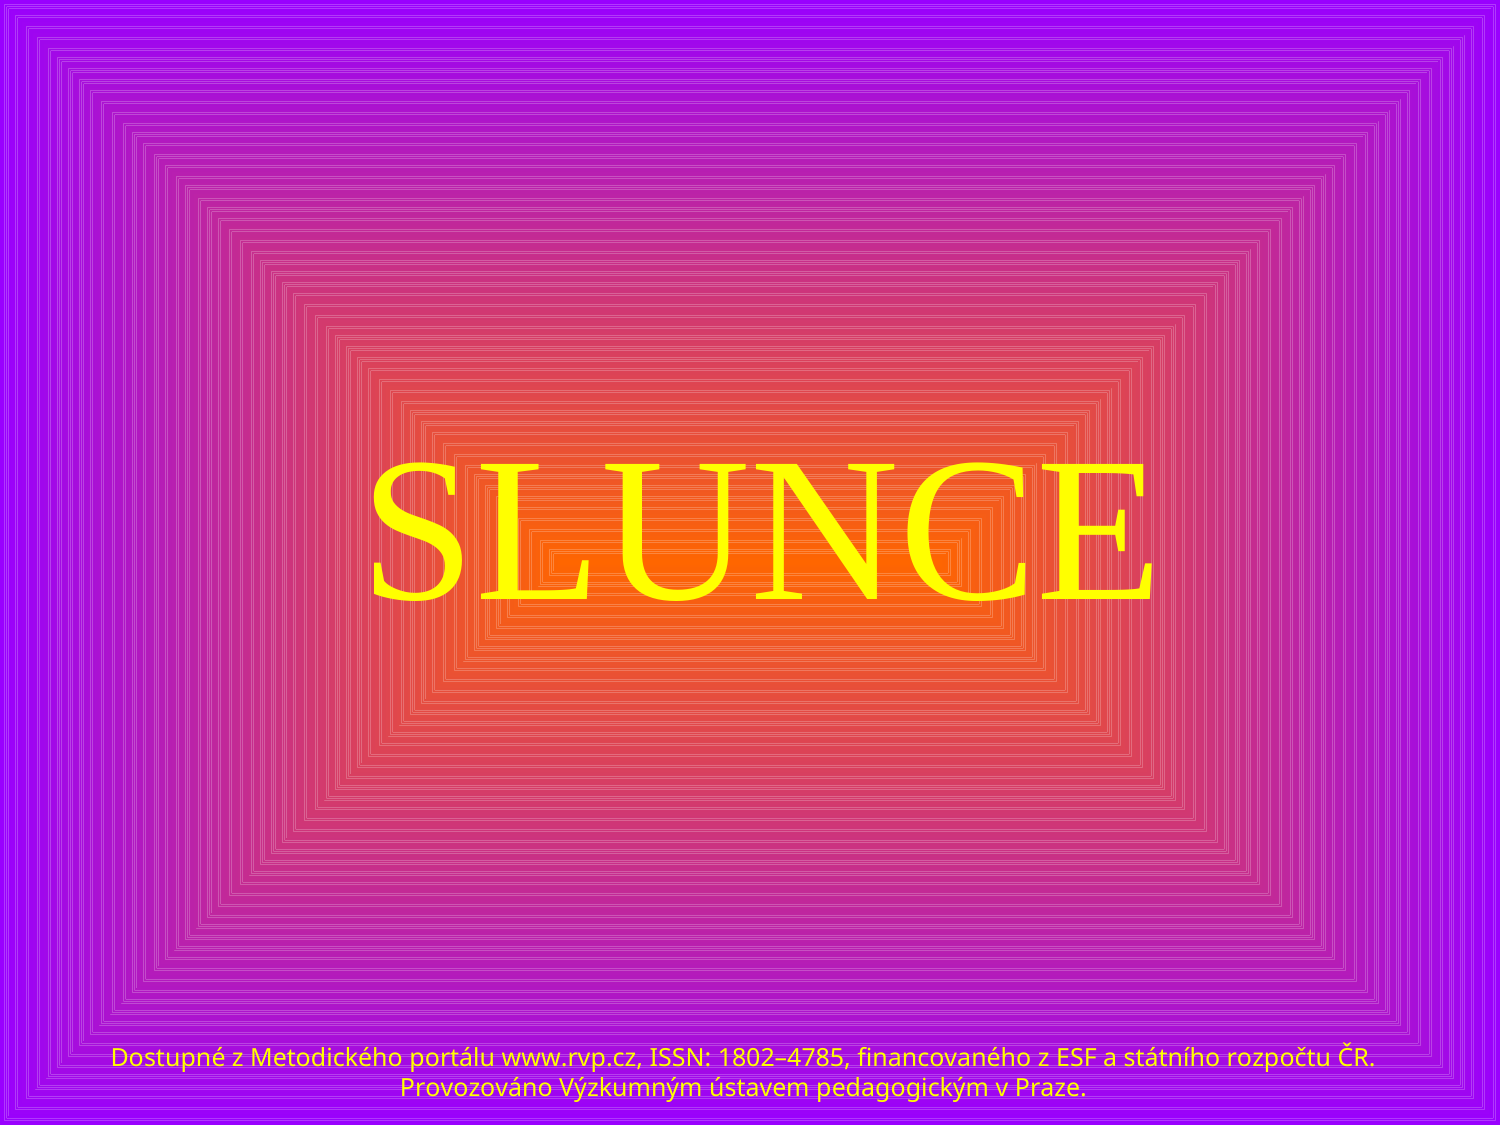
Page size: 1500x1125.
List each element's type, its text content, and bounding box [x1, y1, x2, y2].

text_box Dostupné z Metodického portálu www.rvp.cz, ISSN: 1802–4785, financovaného z ESF a státního rozpočtu ČR. Provozováno Výzkumným ústavem pedagogickým v Praze. [35, 1041, 1454, 1102]
text_box SLUNCE [100, 385, 1424, 649]
